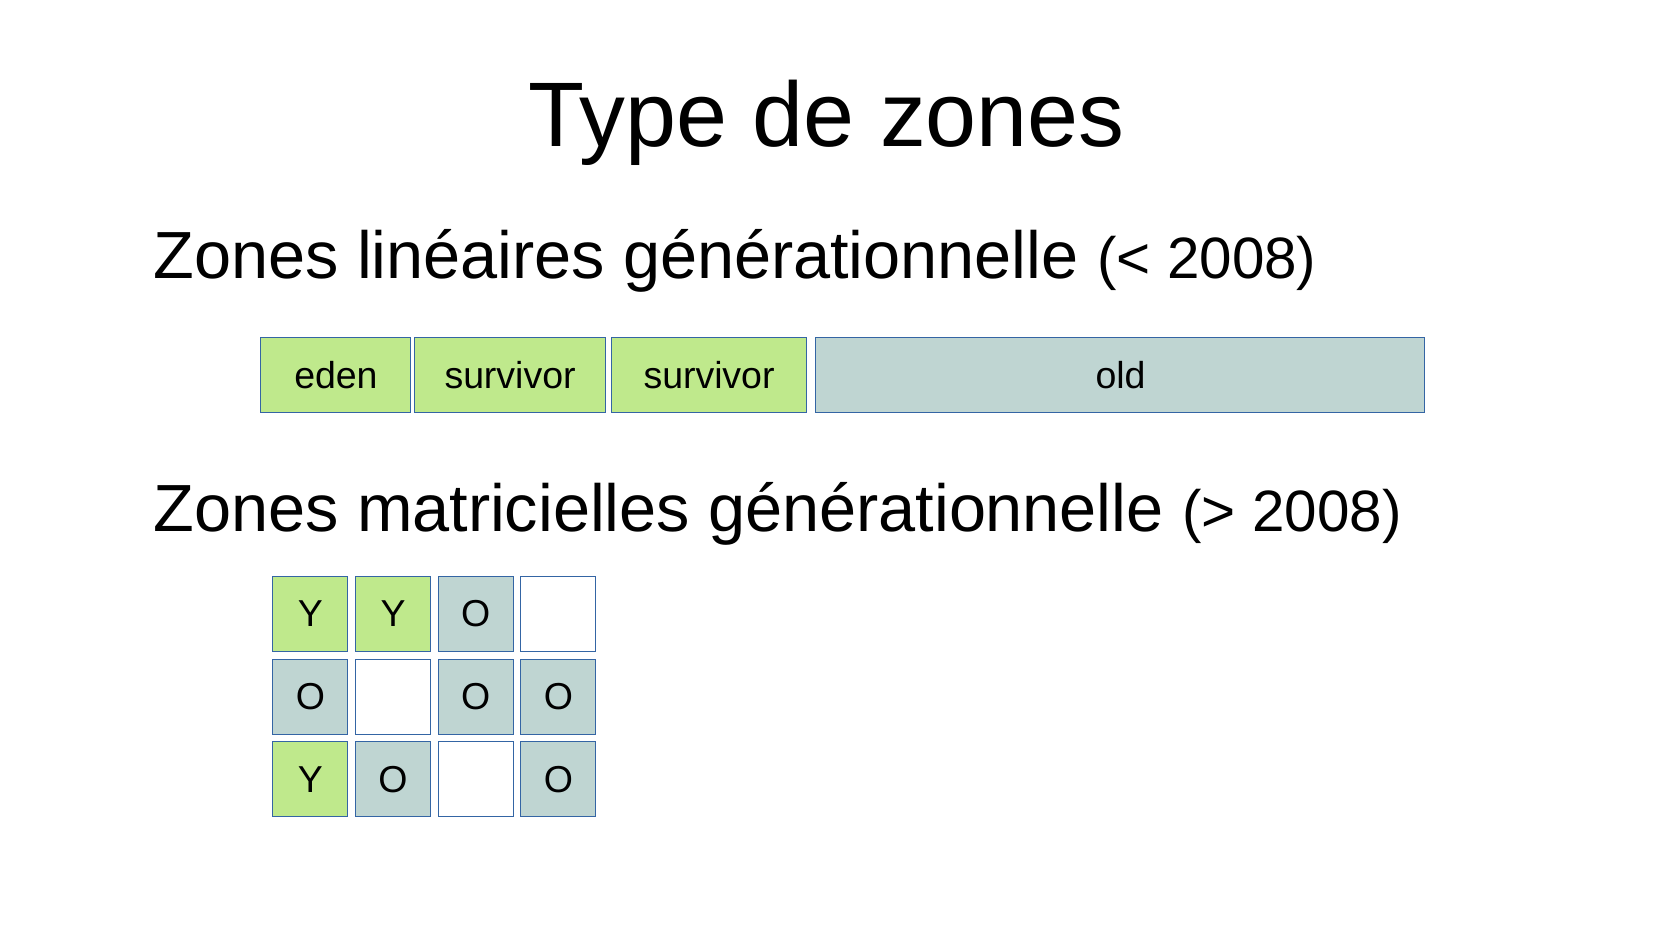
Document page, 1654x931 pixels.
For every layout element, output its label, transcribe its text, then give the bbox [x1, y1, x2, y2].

text_box Y [272, 741, 348, 817]
text_box O [438, 659, 514, 735]
text_box eden [260, 337, 411, 413]
text_box O [520, 741, 596, 817]
text_box Y [272, 576, 348, 652]
text_box O [520, 659, 596, 735]
text_box old [815, 337, 1425, 413]
text_box O [272, 659, 348, 735]
list Zones linéaires générationnelle (< 2008) Zones matricielles générationnelle (> 2008) [82, 217, 1571, 758]
text_box Y [355, 576, 431, 652]
text_box survivor [414, 337, 606, 413]
text_box O [355, 741, 431, 817]
text_box O [438, 576, 514, 652]
text_box survivor [611, 337, 807, 413]
title Type de zones [82, 37, 1571, 193]
